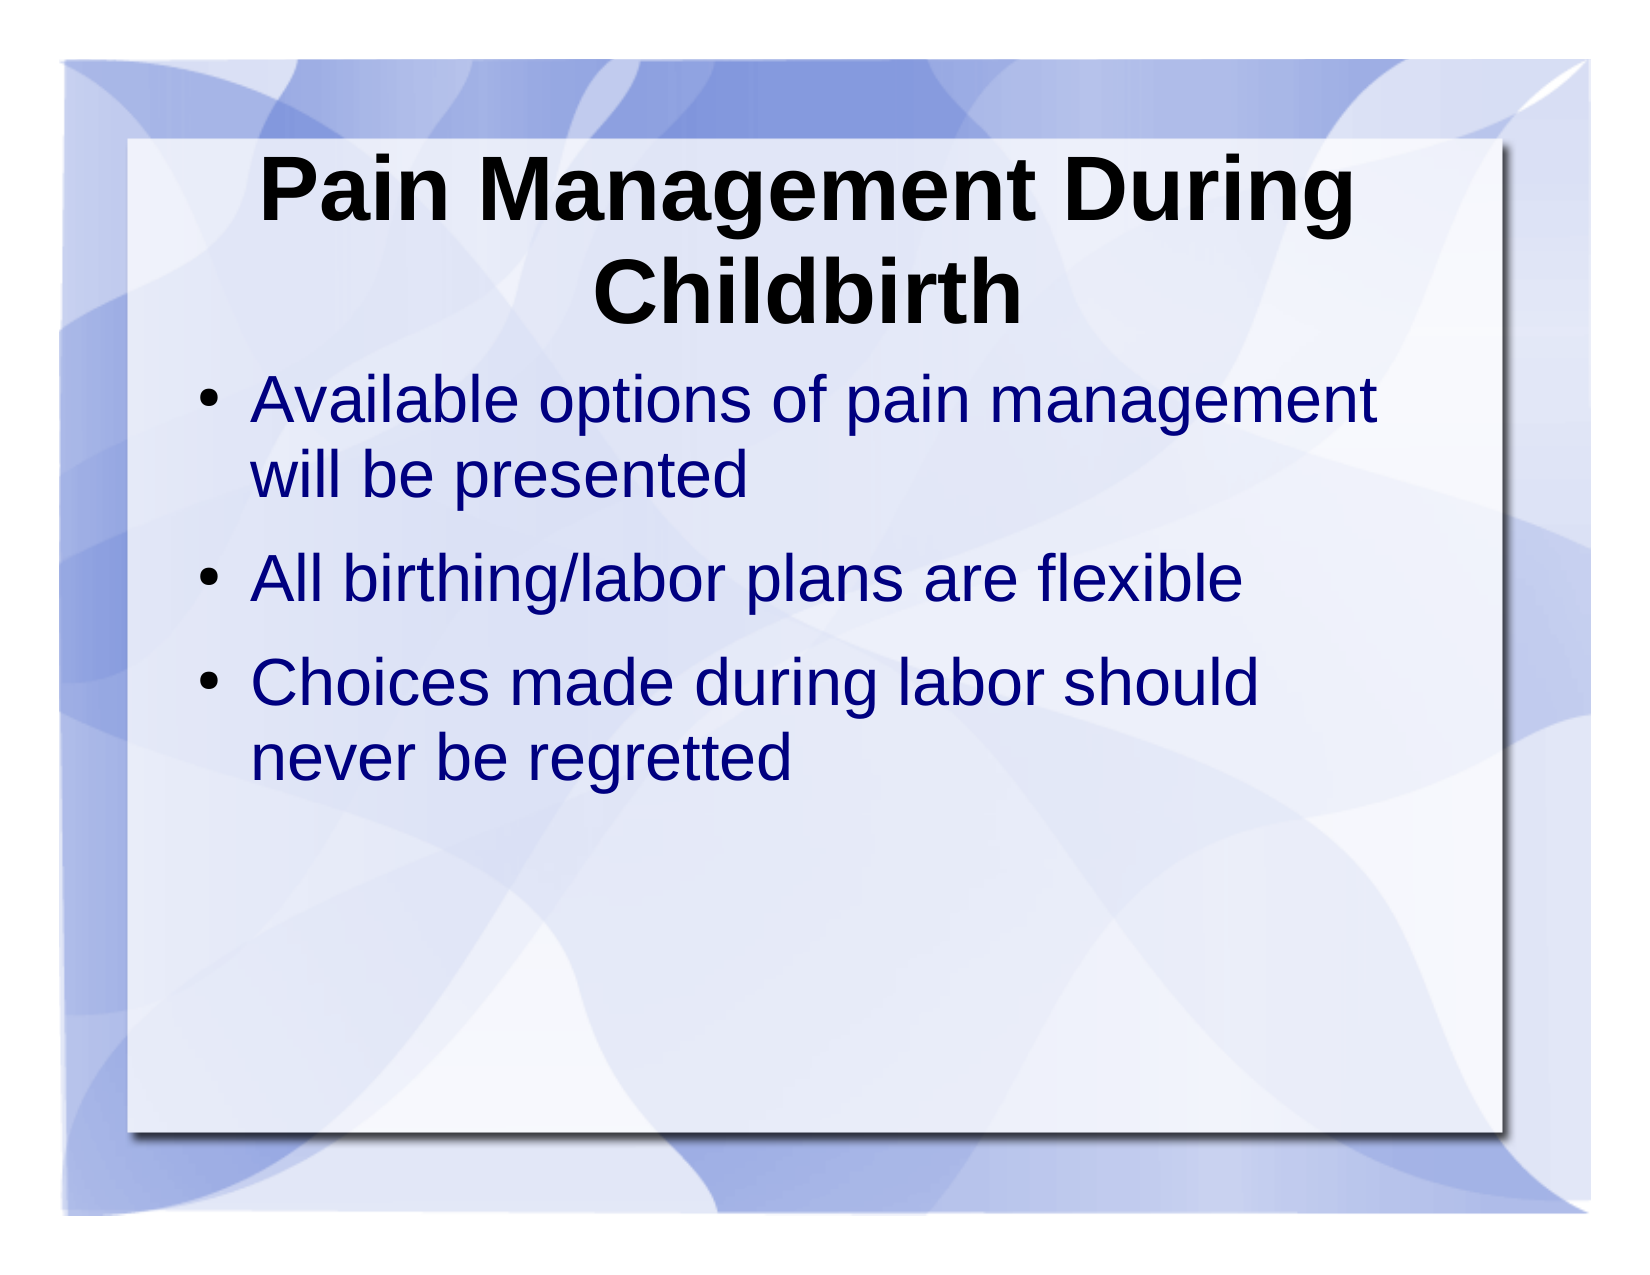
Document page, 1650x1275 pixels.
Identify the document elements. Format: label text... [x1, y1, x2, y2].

picture [59, 59, 1591, 1216]
list Available options of pain management will be presented All birthing/labor plans are flexible Choices made during labor should never be regretted [179, 362, 1438, 954]
title Pain Management During Childbirth [135, 137, 1482, 343]
